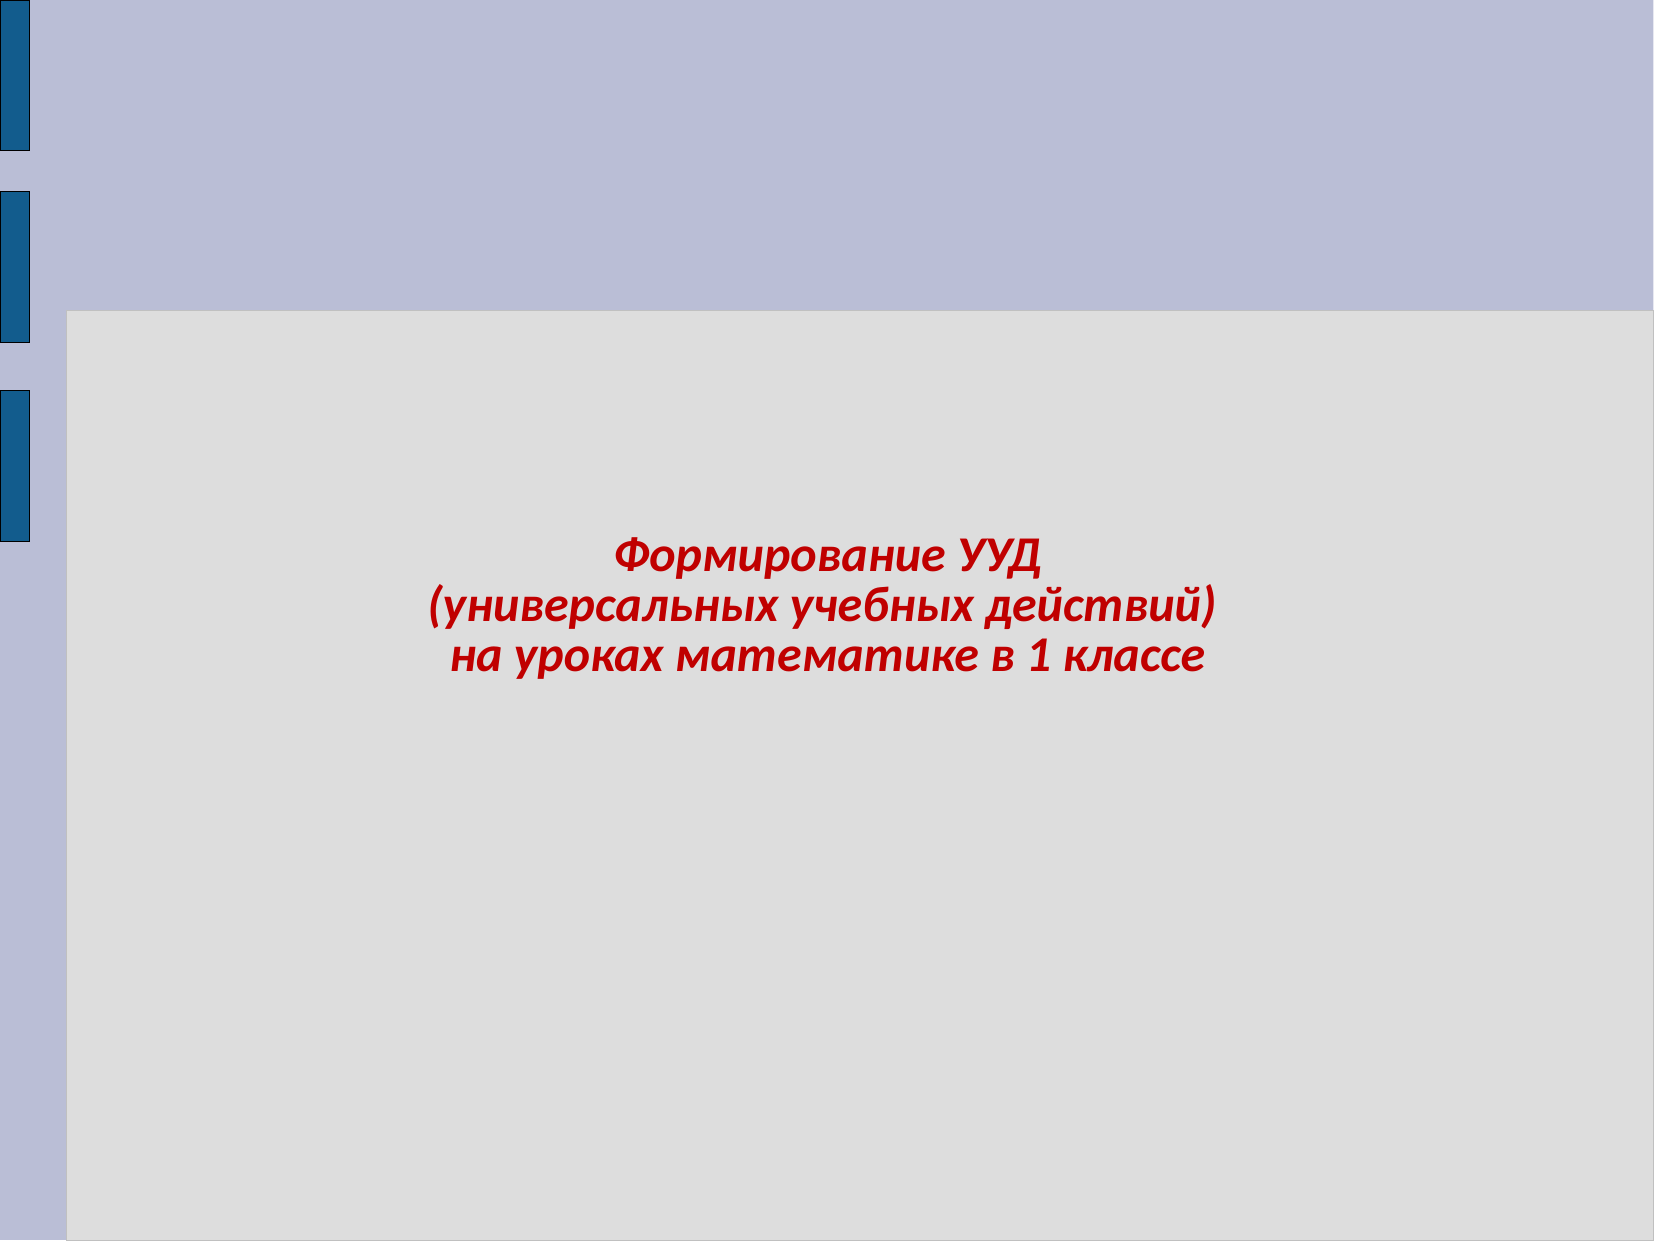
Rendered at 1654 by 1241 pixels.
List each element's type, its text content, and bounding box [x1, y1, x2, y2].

subtitle Формирование УУД (универсальных учебных действий) на уроках математике в 1 классе [121, 91, 1534, 1127]
